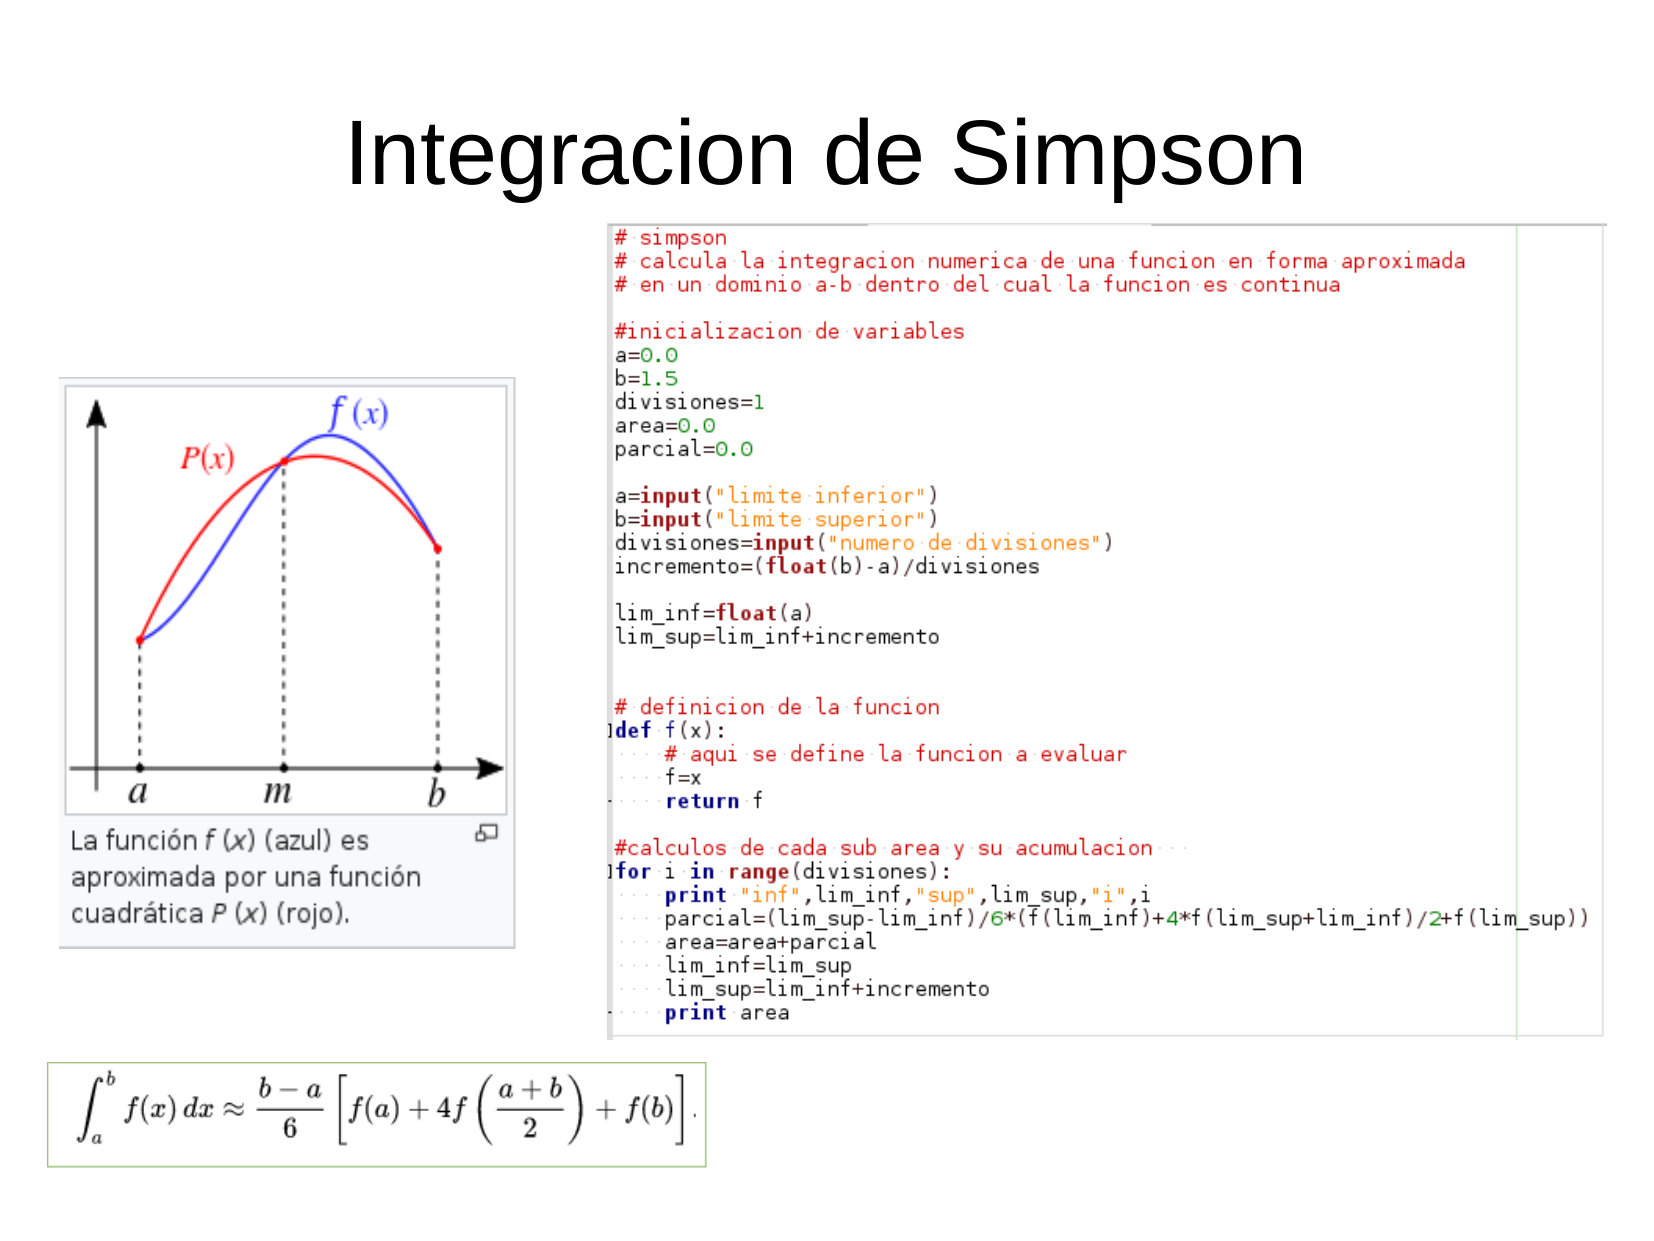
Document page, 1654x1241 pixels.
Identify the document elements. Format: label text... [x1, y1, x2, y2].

picture [47, 1062, 710, 1171]
picture [607, 223, 1607, 1040]
picture [59, 377, 520, 949]
title Integracion de Simpson [82, 49, 1571, 257]
